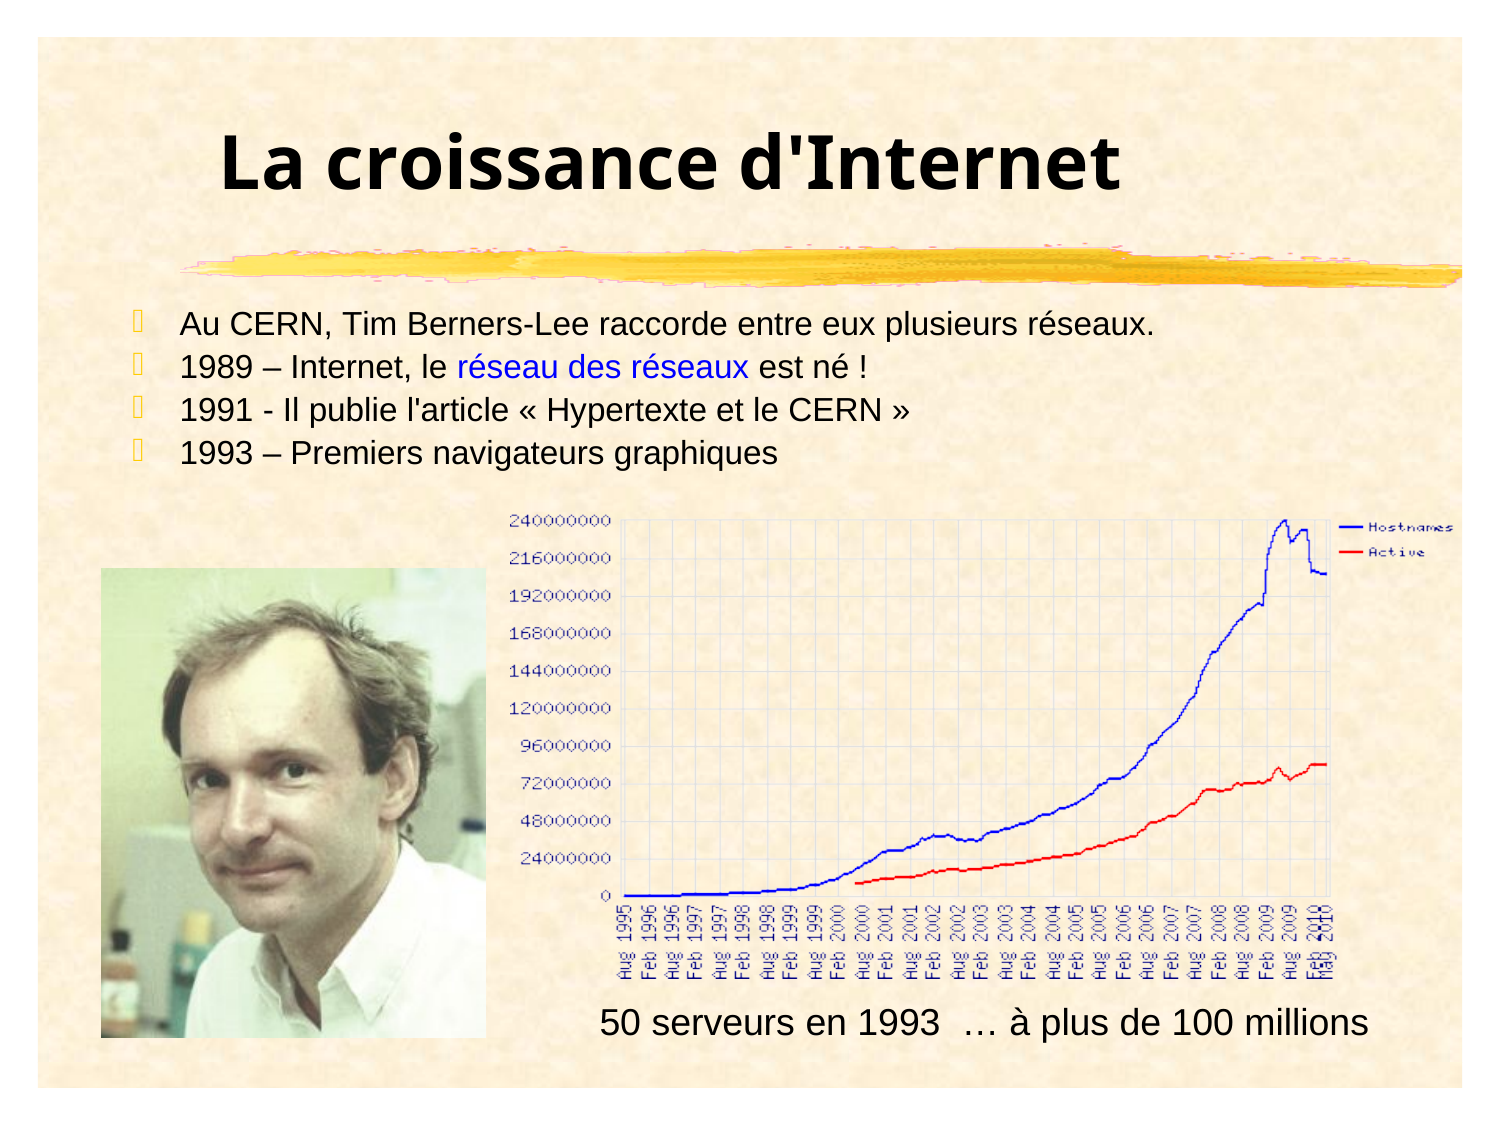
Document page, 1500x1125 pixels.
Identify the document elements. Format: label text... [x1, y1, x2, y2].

picture [37, 37, 1463, 1088]
title La croissance d'Internet [203, 72, 1439, 248]
text_box Au CERN, Tim Berners-Lee raccorde entre eux plusieurs réseaux. 1989 – Internet, le réseau des réseaux est né ! 1991 - Il publie l'article « Hypertexte et le CERN » 1993 – Premiers navigateurs graphiques [37, 305, 1402, 511]
text_box 50 serveurs en 1993 … à plus de 100 millions [572, 994, 1456, 1057]
